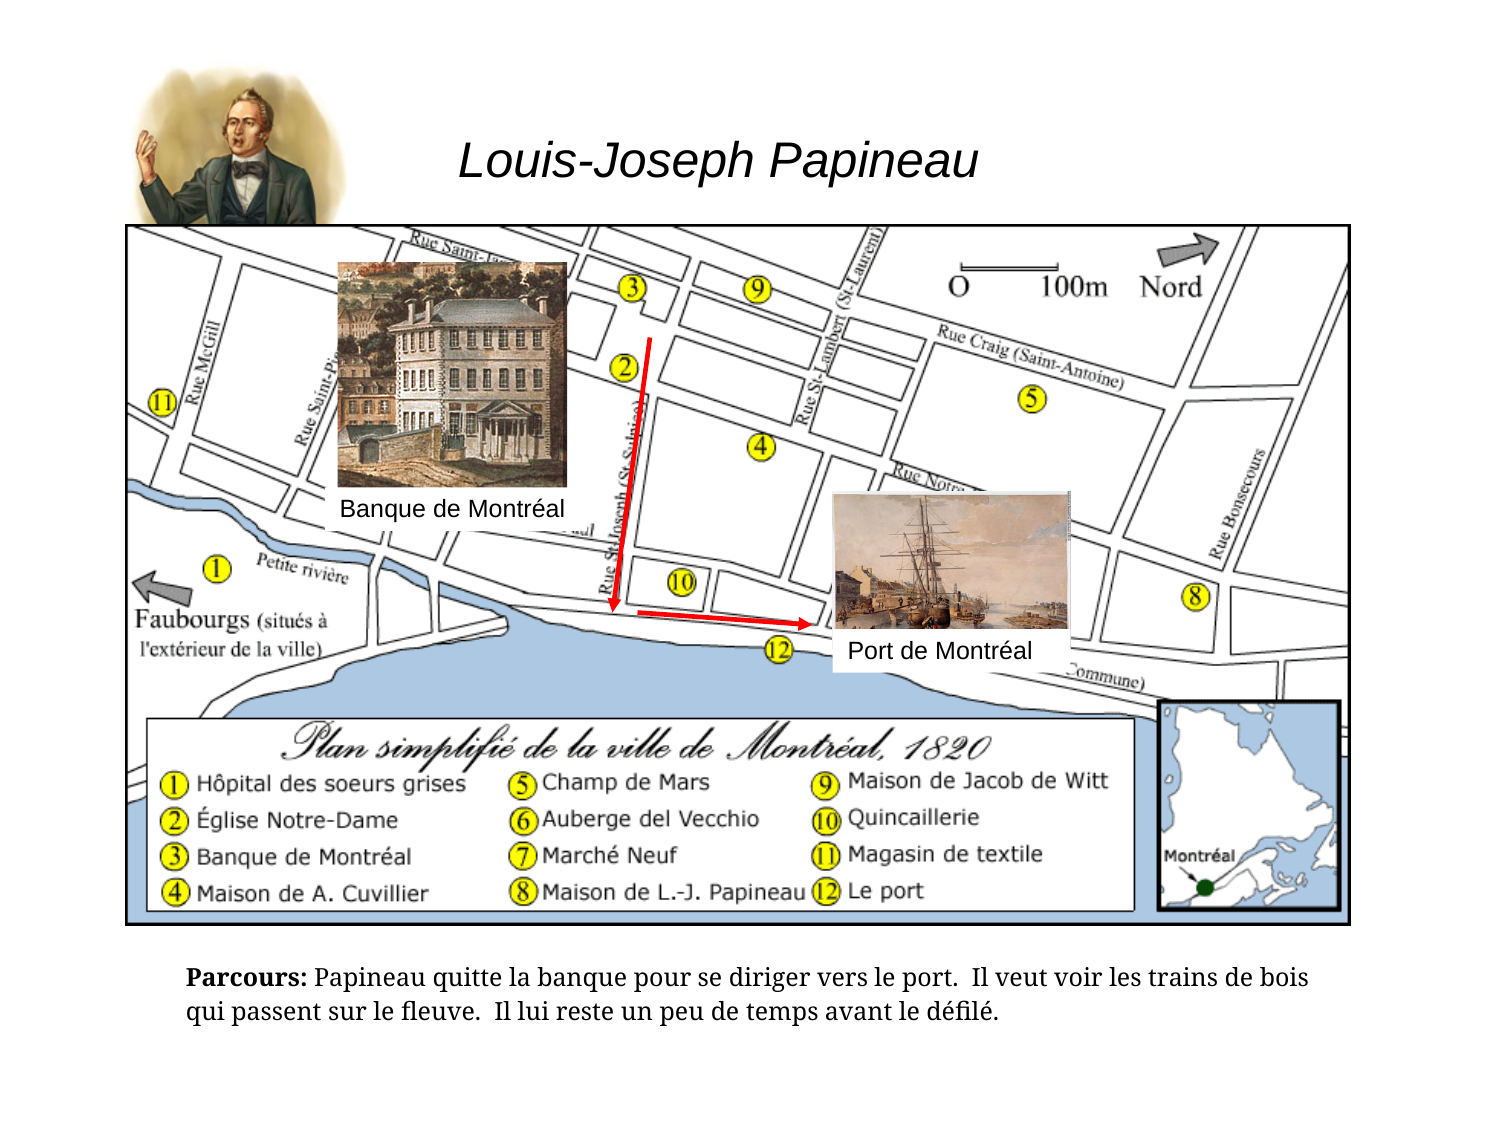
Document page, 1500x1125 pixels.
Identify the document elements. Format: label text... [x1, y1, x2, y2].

text_box Parcours: Papineau quitte la banque pour se diriger vers le port. Il veut voir les trains de bois qui passent sur le fleuve. Il lui reste un peu de temps avant le défilé. [171, 952, 1347, 1036]
text_box Banque de Montréal [324, 487, 588, 531]
text_box Port de Montréal [832, 629, 1071, 673]
chart [337, 262, 568, 487]
picture [112, 50, 1351, 927]
text_box Louis-Joseph Papineau [387, 124, 1051, 197]
